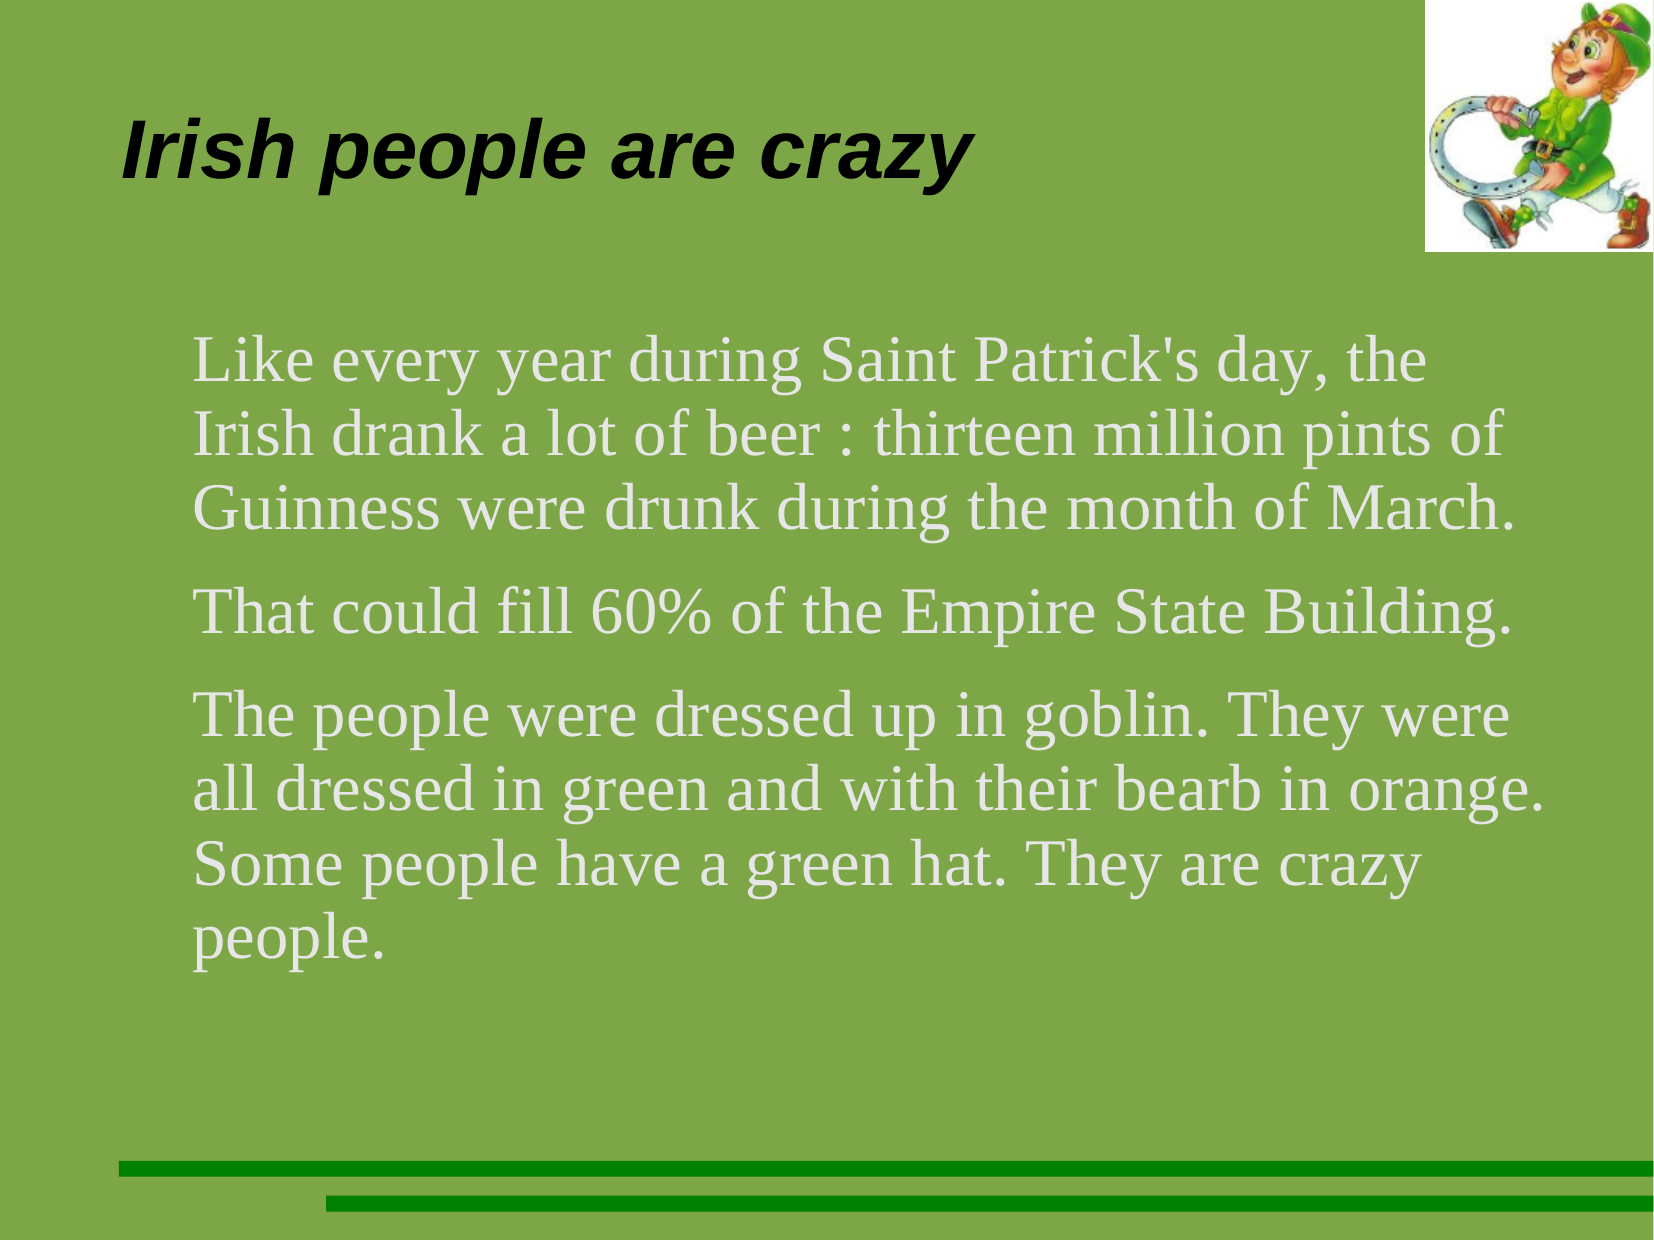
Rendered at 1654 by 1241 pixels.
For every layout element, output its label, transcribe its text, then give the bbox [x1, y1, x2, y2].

picture [1425, 0, 1654, 252]
title Irish people are crazy [121, 46, 1534, 254]
list Like every year during Saint Patrick's day, the Irish drank a lot of beer : thirteen million pints of Guinness were drunk during the month of March. That could fill 60% of the Empire State Building. The people were dressed up in goblin. They were all dressed in green and with their bearb in orange. Some people have a green hat. They are crazy people. [121, 322, 1561, 1132]
